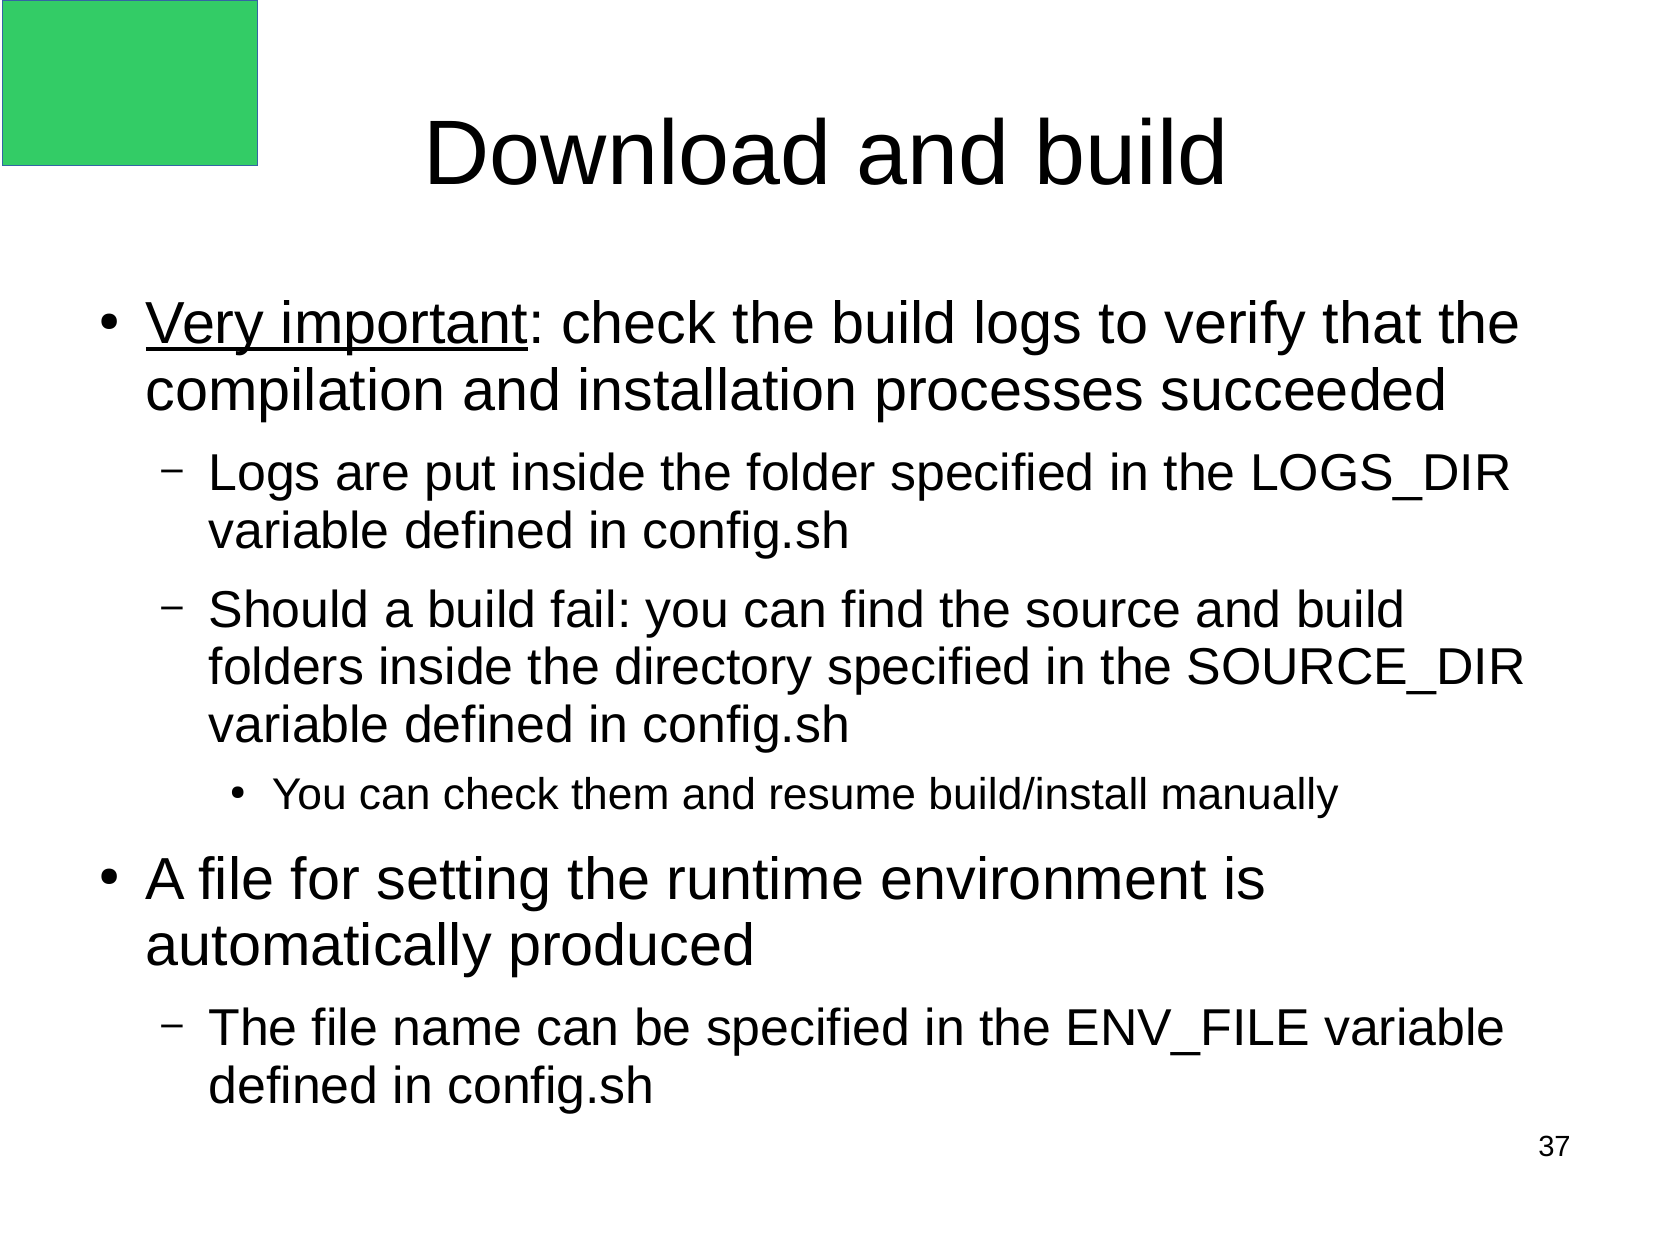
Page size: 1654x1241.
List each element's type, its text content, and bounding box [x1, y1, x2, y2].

title Download and build [82, 49, 1571, 257]
text_box [2, 0, 258, 166]
list Very important: check the build logs to verify that the compilation and installation processes succeeded Logs are put inside the folder specified in the LOGS_DIR variable defined in config.sh Should a build fail: you can find the source and build folders inside the directory specified in the SOURCE_DIR variable defined in config.sh You can check them and resume build/install manually A file for setting the runtime environment is automatically produced The file name can be specified in the ENV_FILE variable defined in config.sh [82, 290, 1571, 1126]
